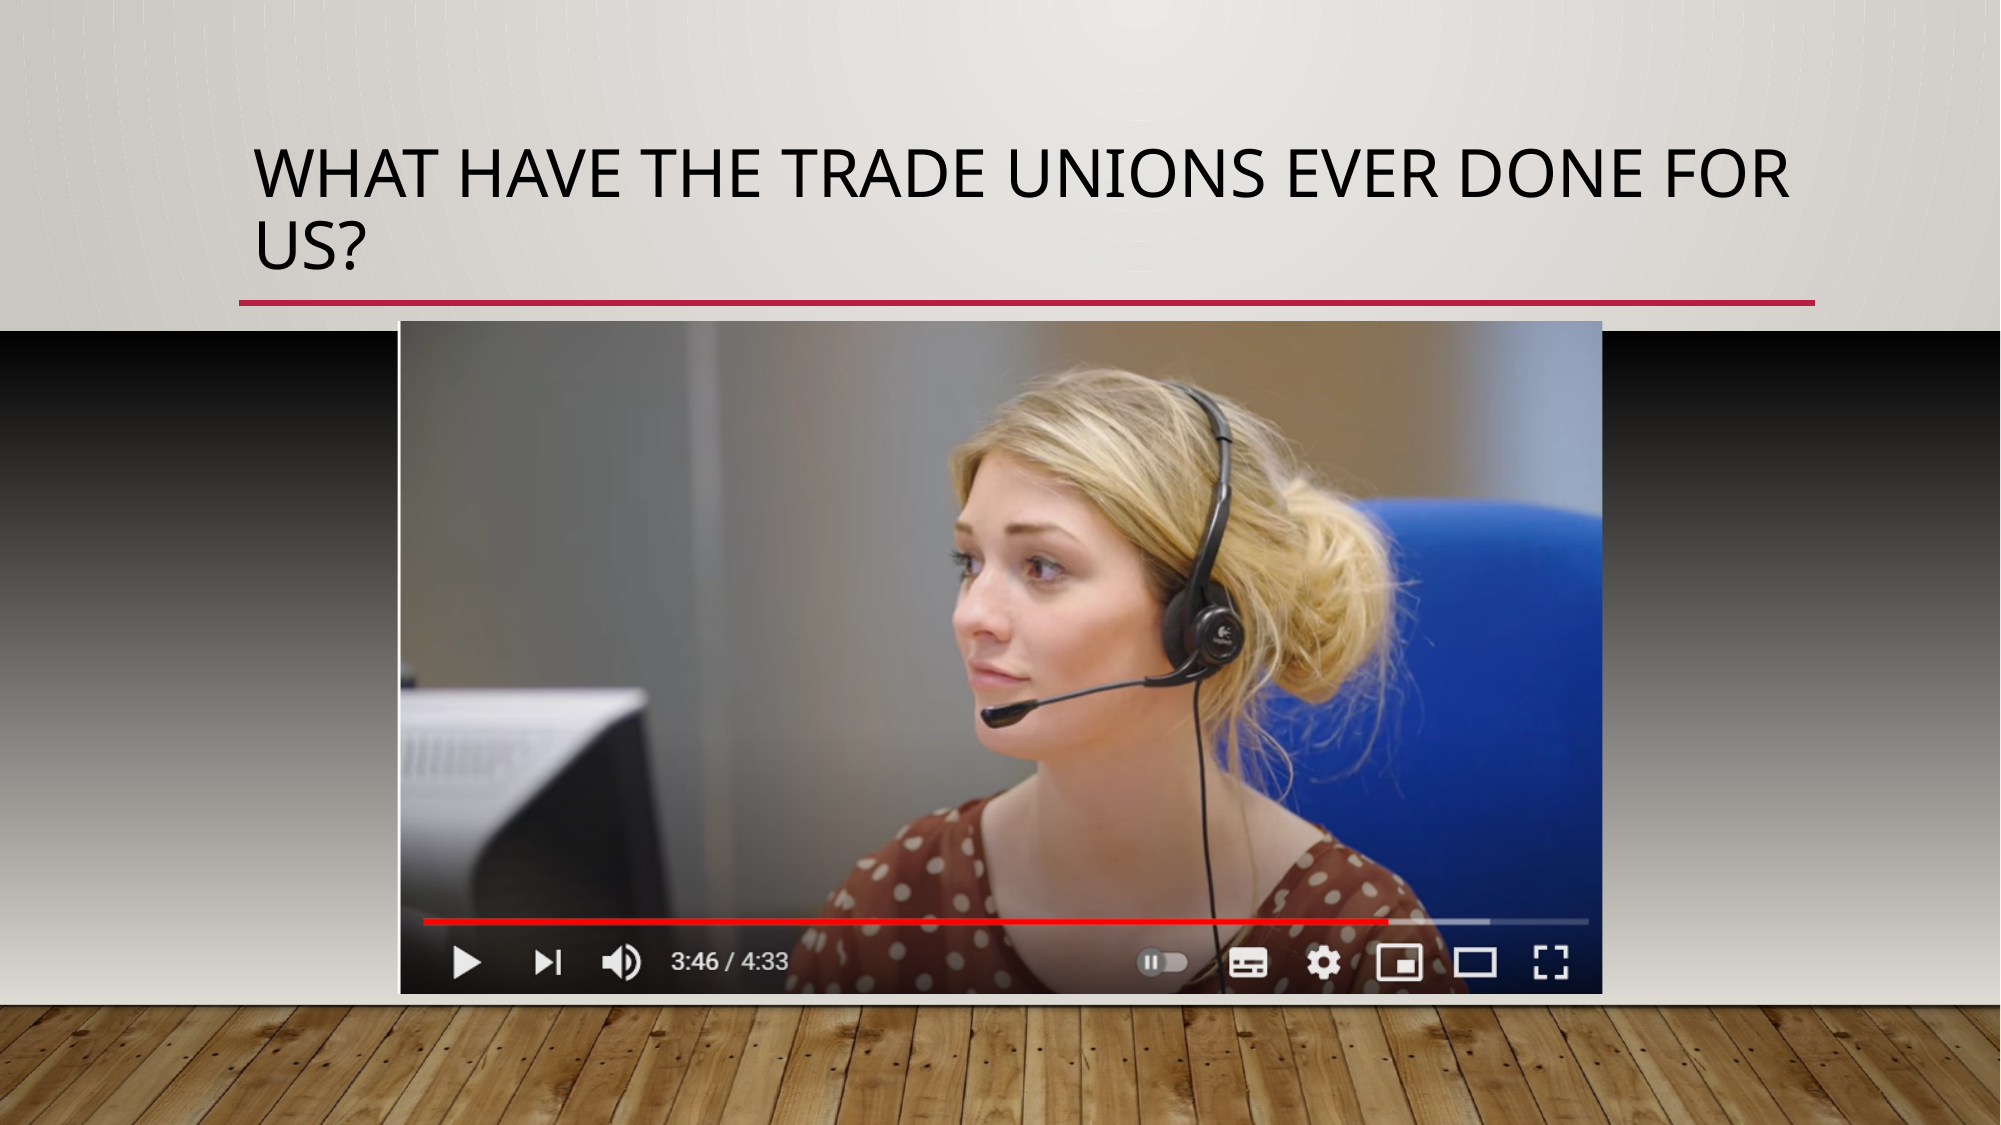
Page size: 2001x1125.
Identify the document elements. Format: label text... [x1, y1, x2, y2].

picture [397, 321, 1603, 994]
title What have the trade unions ever done for us? [238, 131, 1814, 305]
